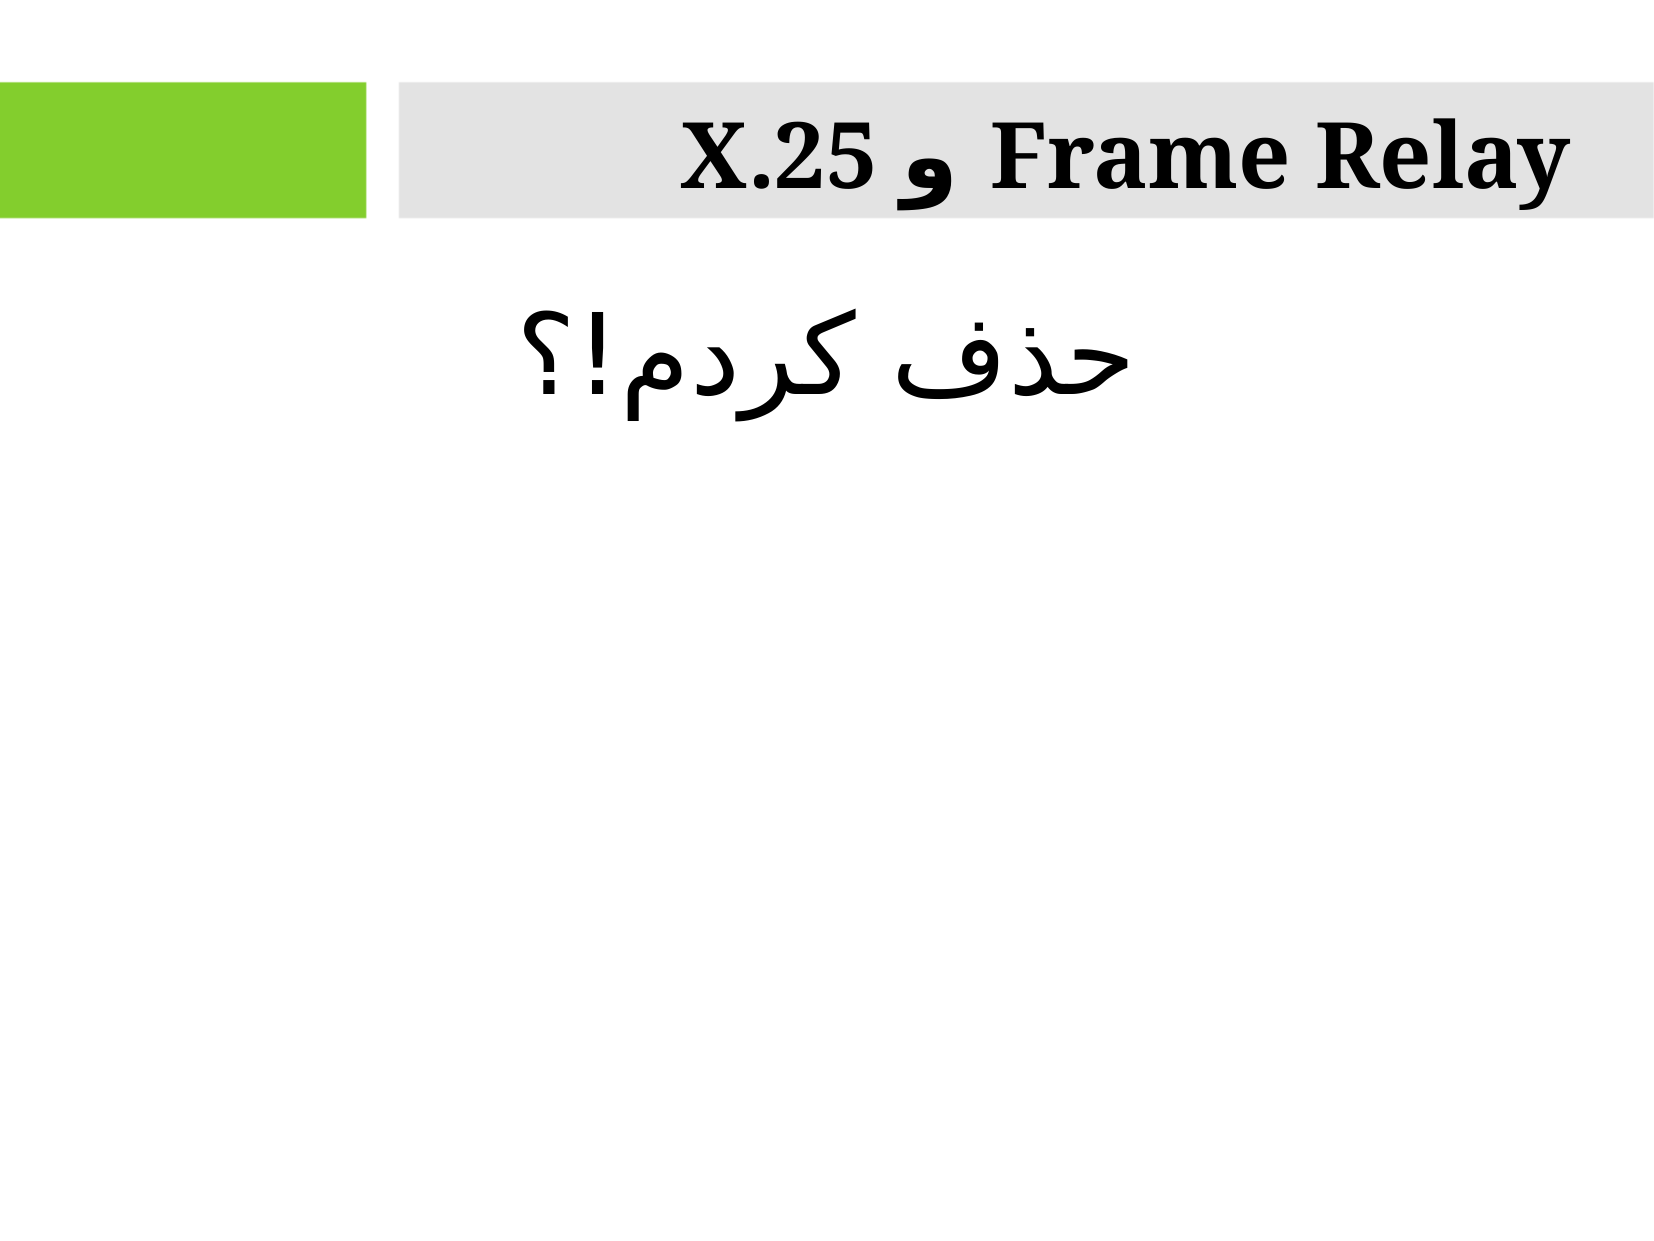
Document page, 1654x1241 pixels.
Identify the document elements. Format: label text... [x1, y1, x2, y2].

list حذف کردم!؟ [82, 290, 1571, 1109]
title X.25 و Frame Relay [82, 49, 1571, 257]
picture [0, 0, 1654, 1241]
